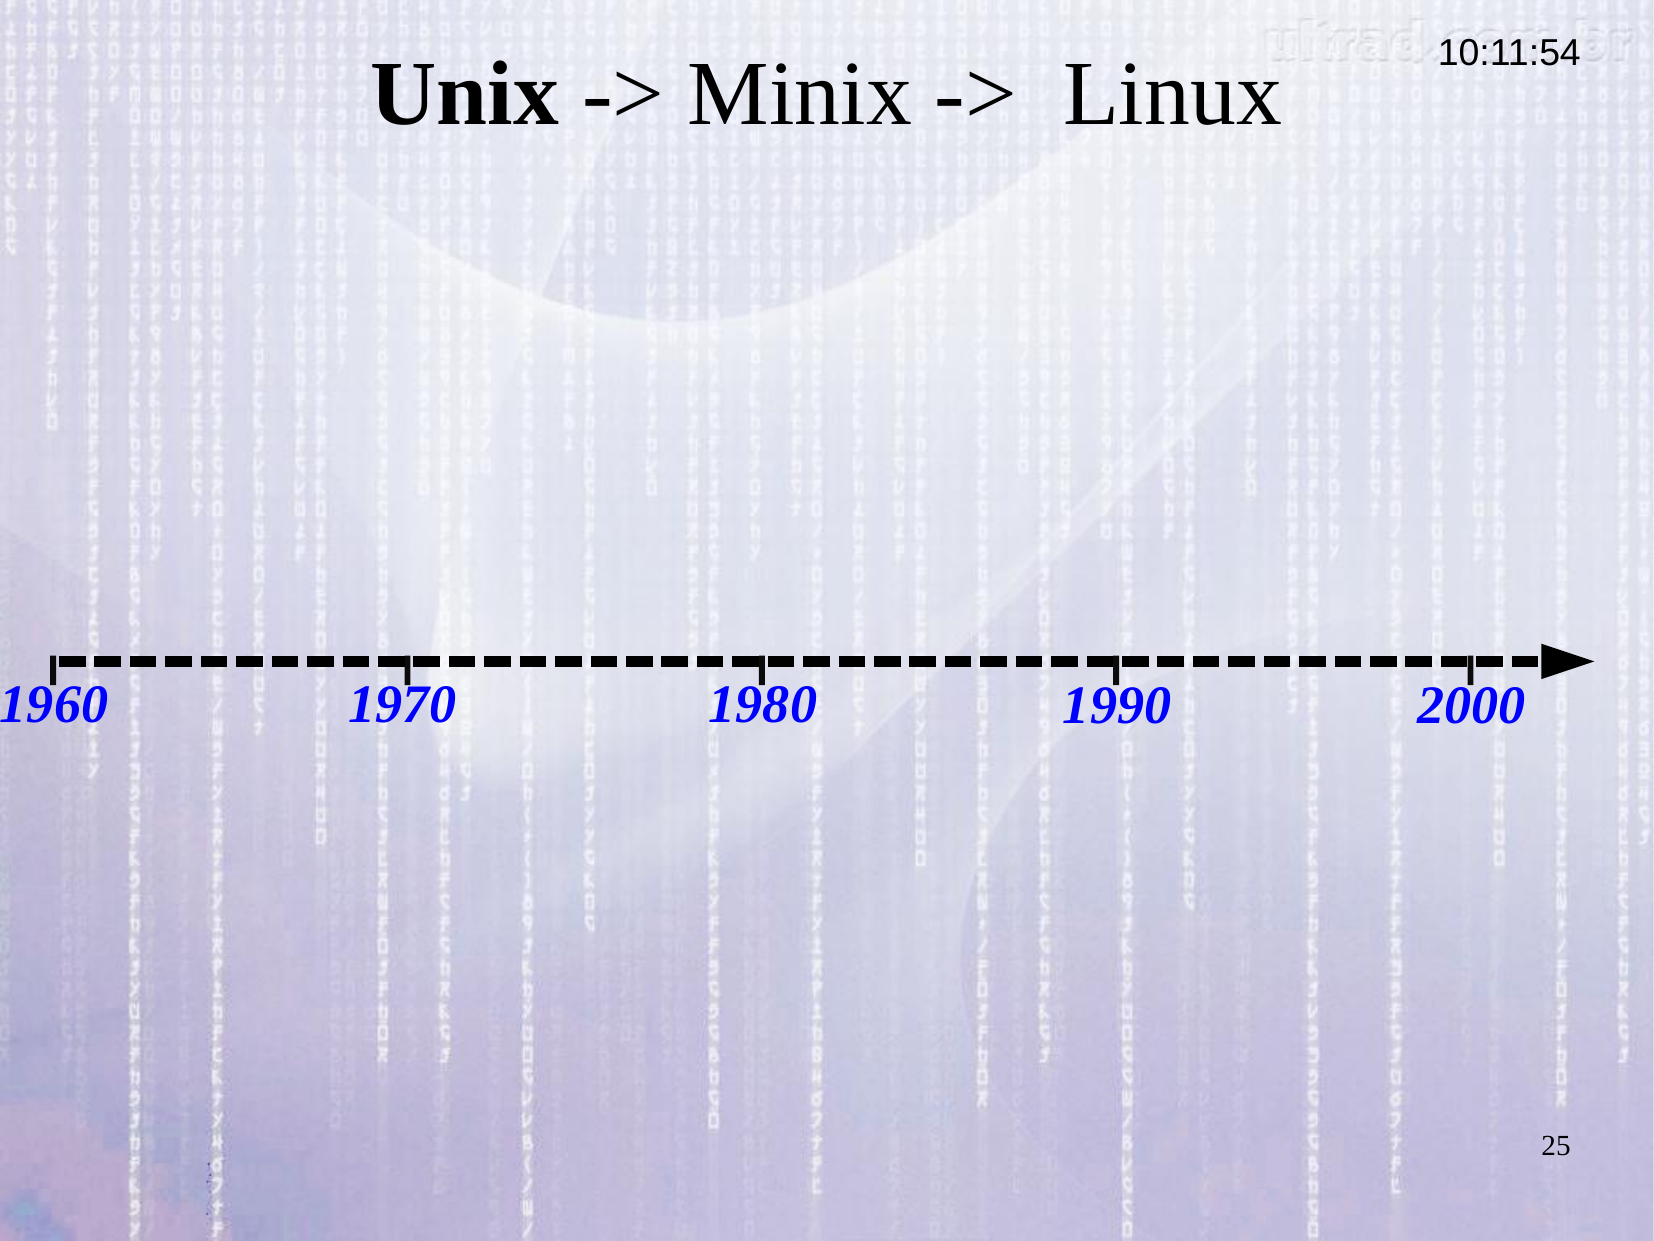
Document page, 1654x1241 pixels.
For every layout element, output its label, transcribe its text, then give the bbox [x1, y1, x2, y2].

text_box 1970 [333, 667, 491, 753]
text_box 2000 [1402, 667, 1560, 753]
picture [0, 0, 1654, 1241]
text_box 1980 [693, 667, 851, 753]
text_box 1960 [0, 667, 142, 753]
text_box 10:53:36 [1423, 23, 1631, 94]
text_box Unix -> Minix -> Linux [29, 35, 1625, 171]
text_box 1990 [1048, 667, 1205, 753]
